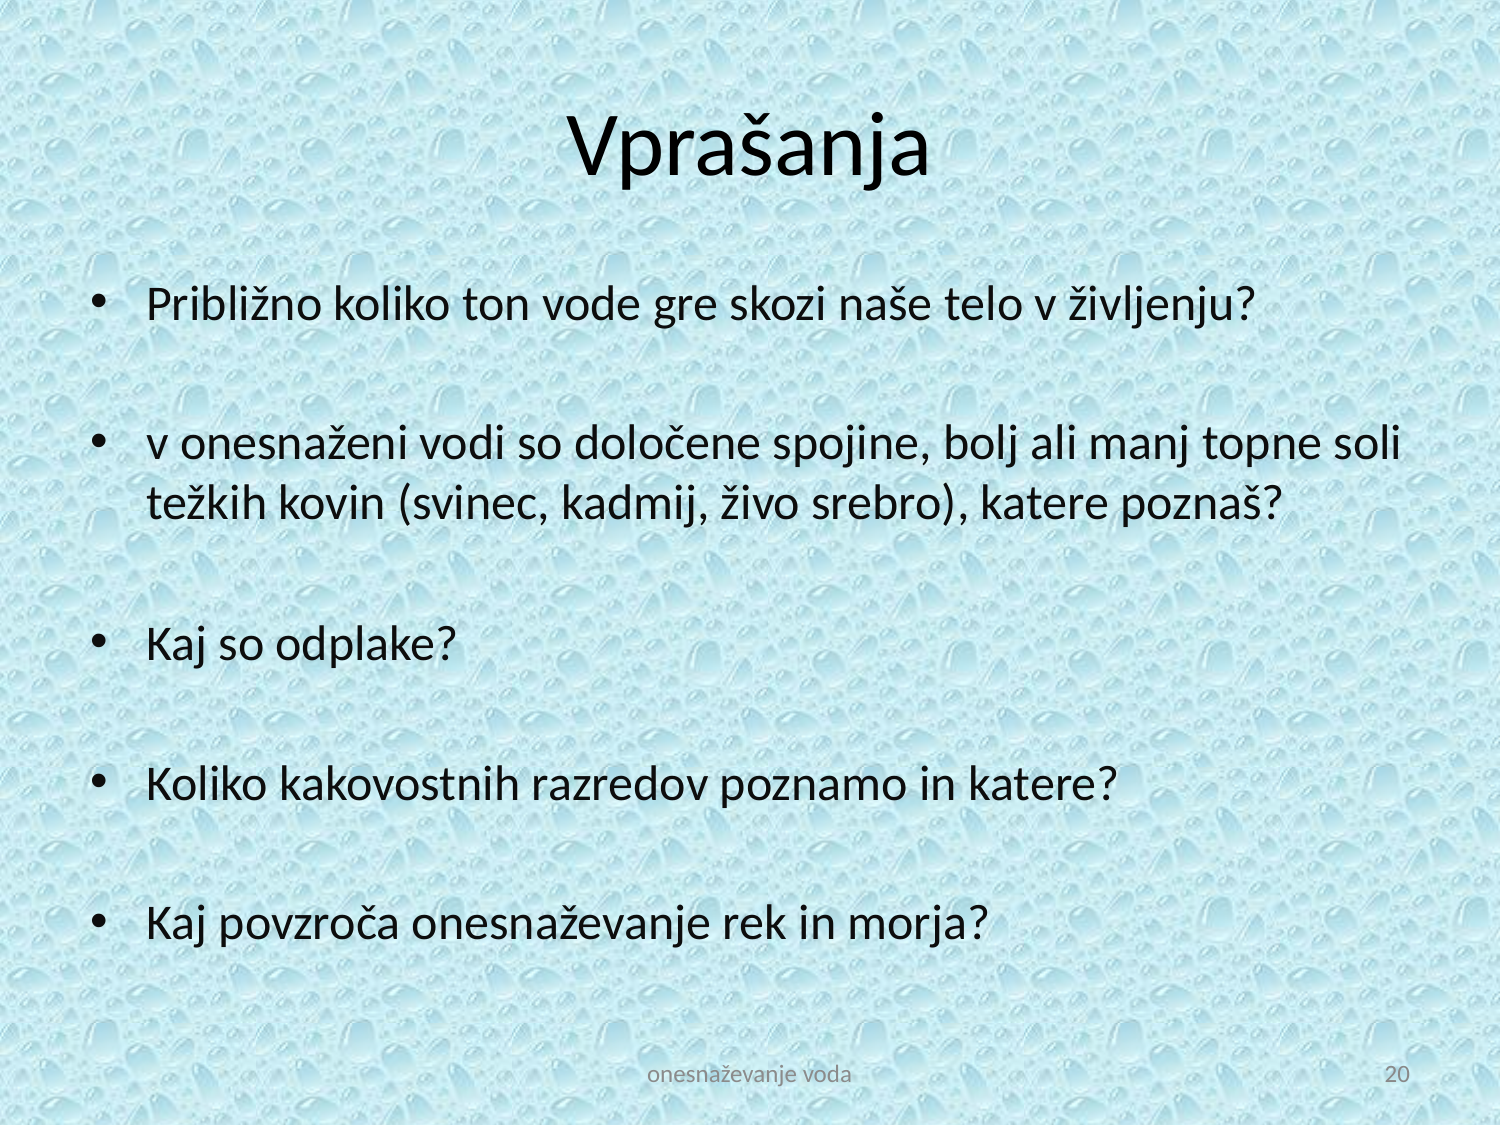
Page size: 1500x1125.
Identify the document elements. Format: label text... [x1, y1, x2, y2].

footer onesnaževanje voda [512, 1042, 988, 1103]
title Vprašanja [75, 45, 1425, 233]
list Približno koliko ton vode gre skozi naše telo v življenju? v onesnaženi vodi so določene spojine, bolj ali manj topne soli težkih kovin (svinec, kadmij, živo srebro), katere poznaš? Kaj so odplake? Koliko kakovostnih razredov poznamo in katere? Kaj povzroča onesnaževanje rek in morja? [75, 262, 1425, 1005]
slide_number <number> [1074, 1042, 1425, 1103]
